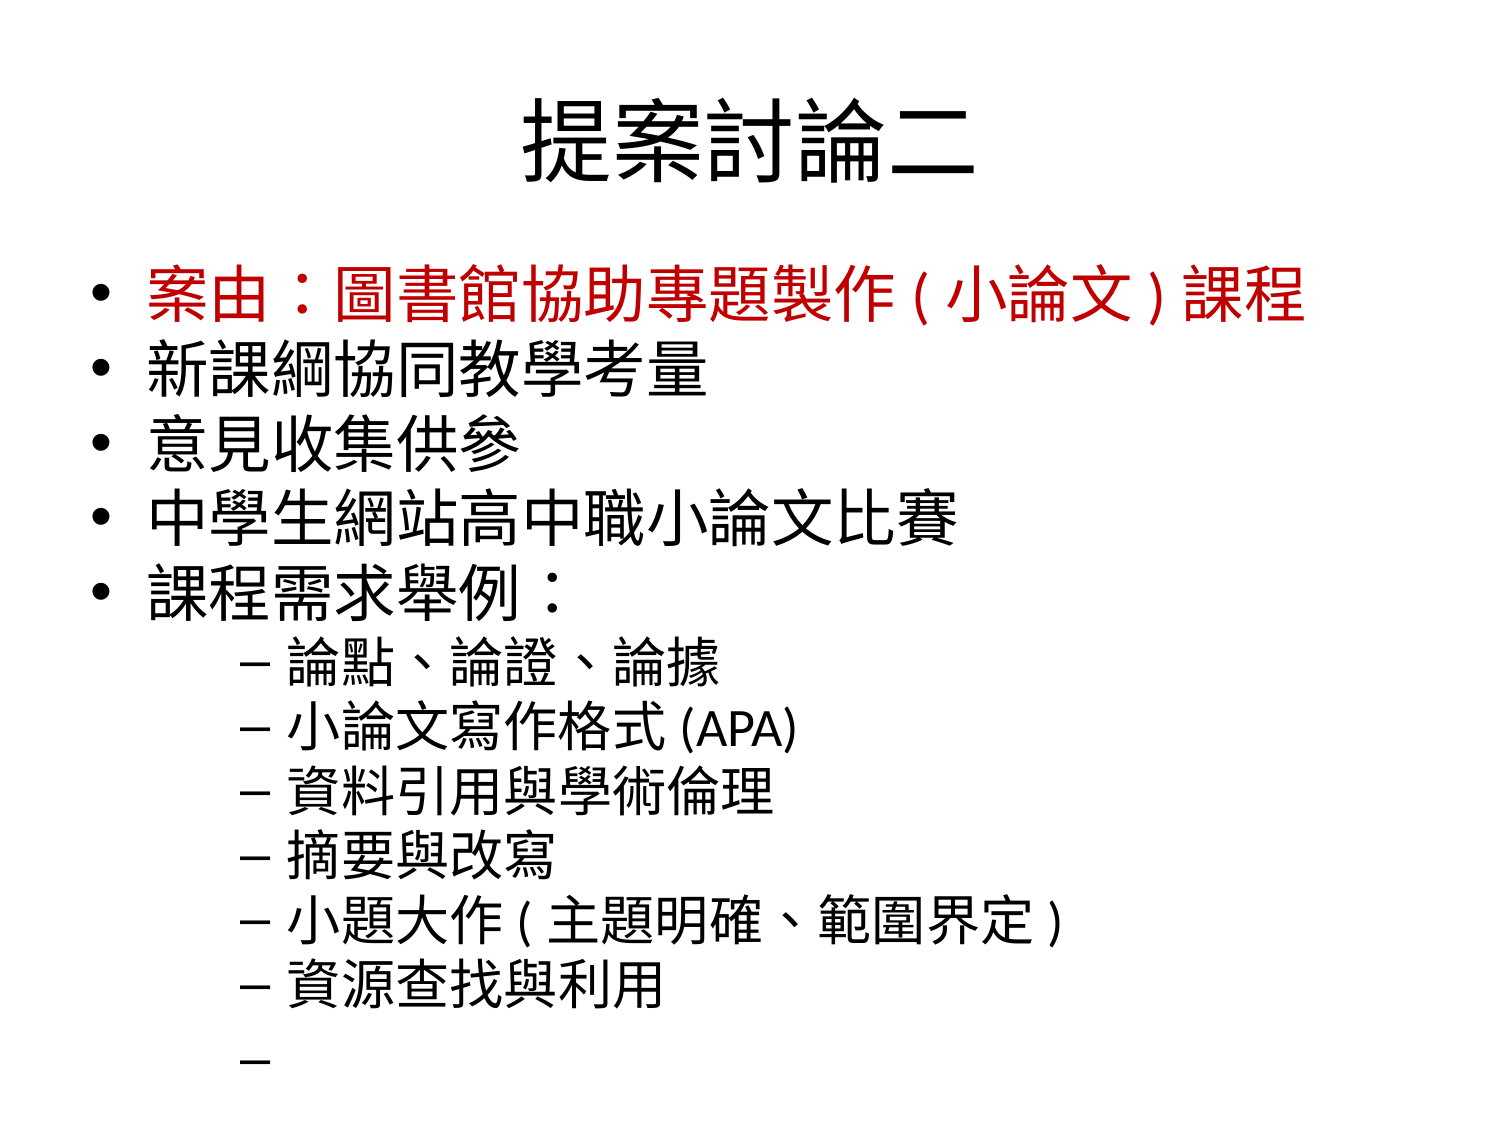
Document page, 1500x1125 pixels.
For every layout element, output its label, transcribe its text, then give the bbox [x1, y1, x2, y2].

title 提案討論二 [75, 45, 1426, 233]
list 案由：圖書館協助專題製作(小論文)課程 新課綱協同教學考量 意見收集供參 中學生網站高中職小論文比賽 課程需求舉例： 論點、論證、論據 小論文寫作格式(APA) 資料引用與學術倫理 摘要與改寫 小題大作(主題明確、範圍界定) 資源查找與利用 [75, 262, 1426, 1071]
